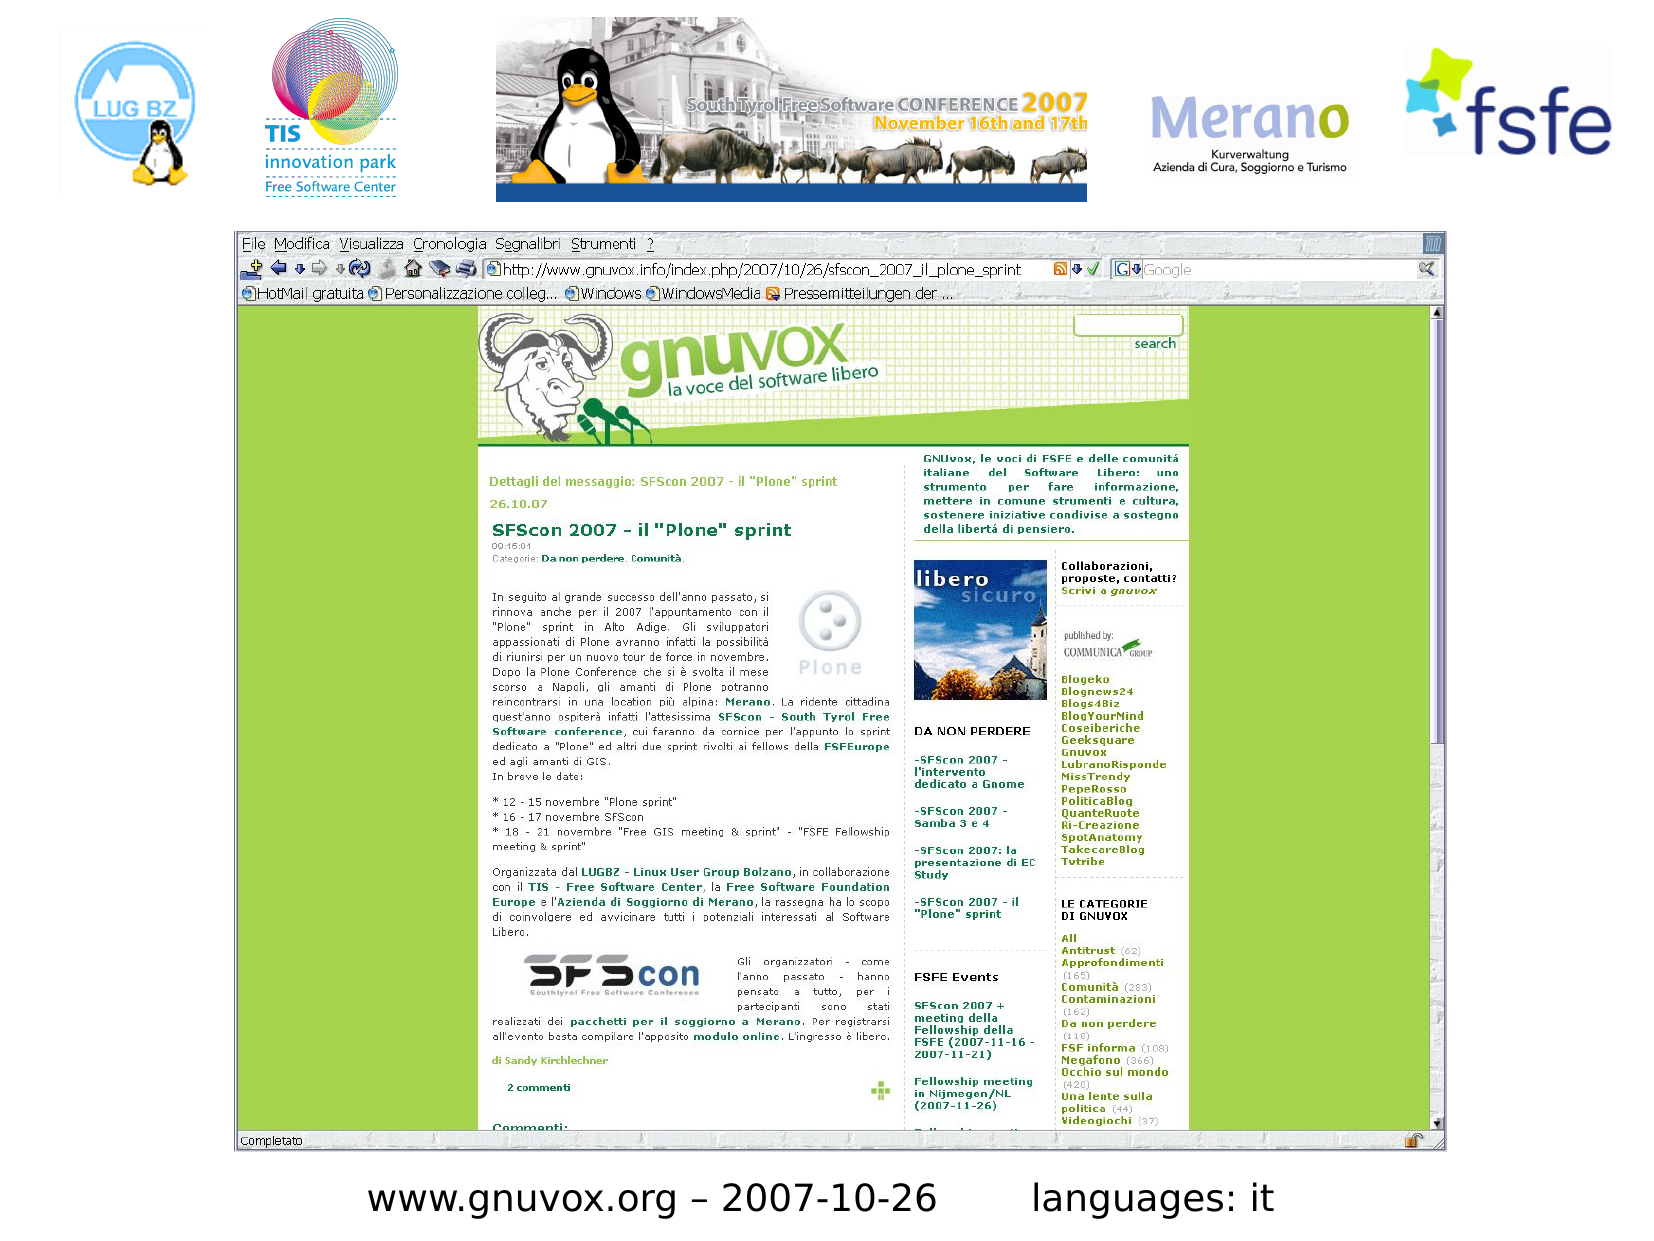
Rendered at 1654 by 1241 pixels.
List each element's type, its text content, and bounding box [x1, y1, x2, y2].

picture [496, 17, 1087, 23]
picture [59, 29, 118, 198]
text_box www.gnuvox.org – 2007-10-26 languages: it [318, 1169, 1323, 1228]
picture [234, 231, 1447, 1152]
picture [265, 18, 398, 23]
text_box [118, 23, 1536, 247]
picture [1536, 47, 1613, 156]
